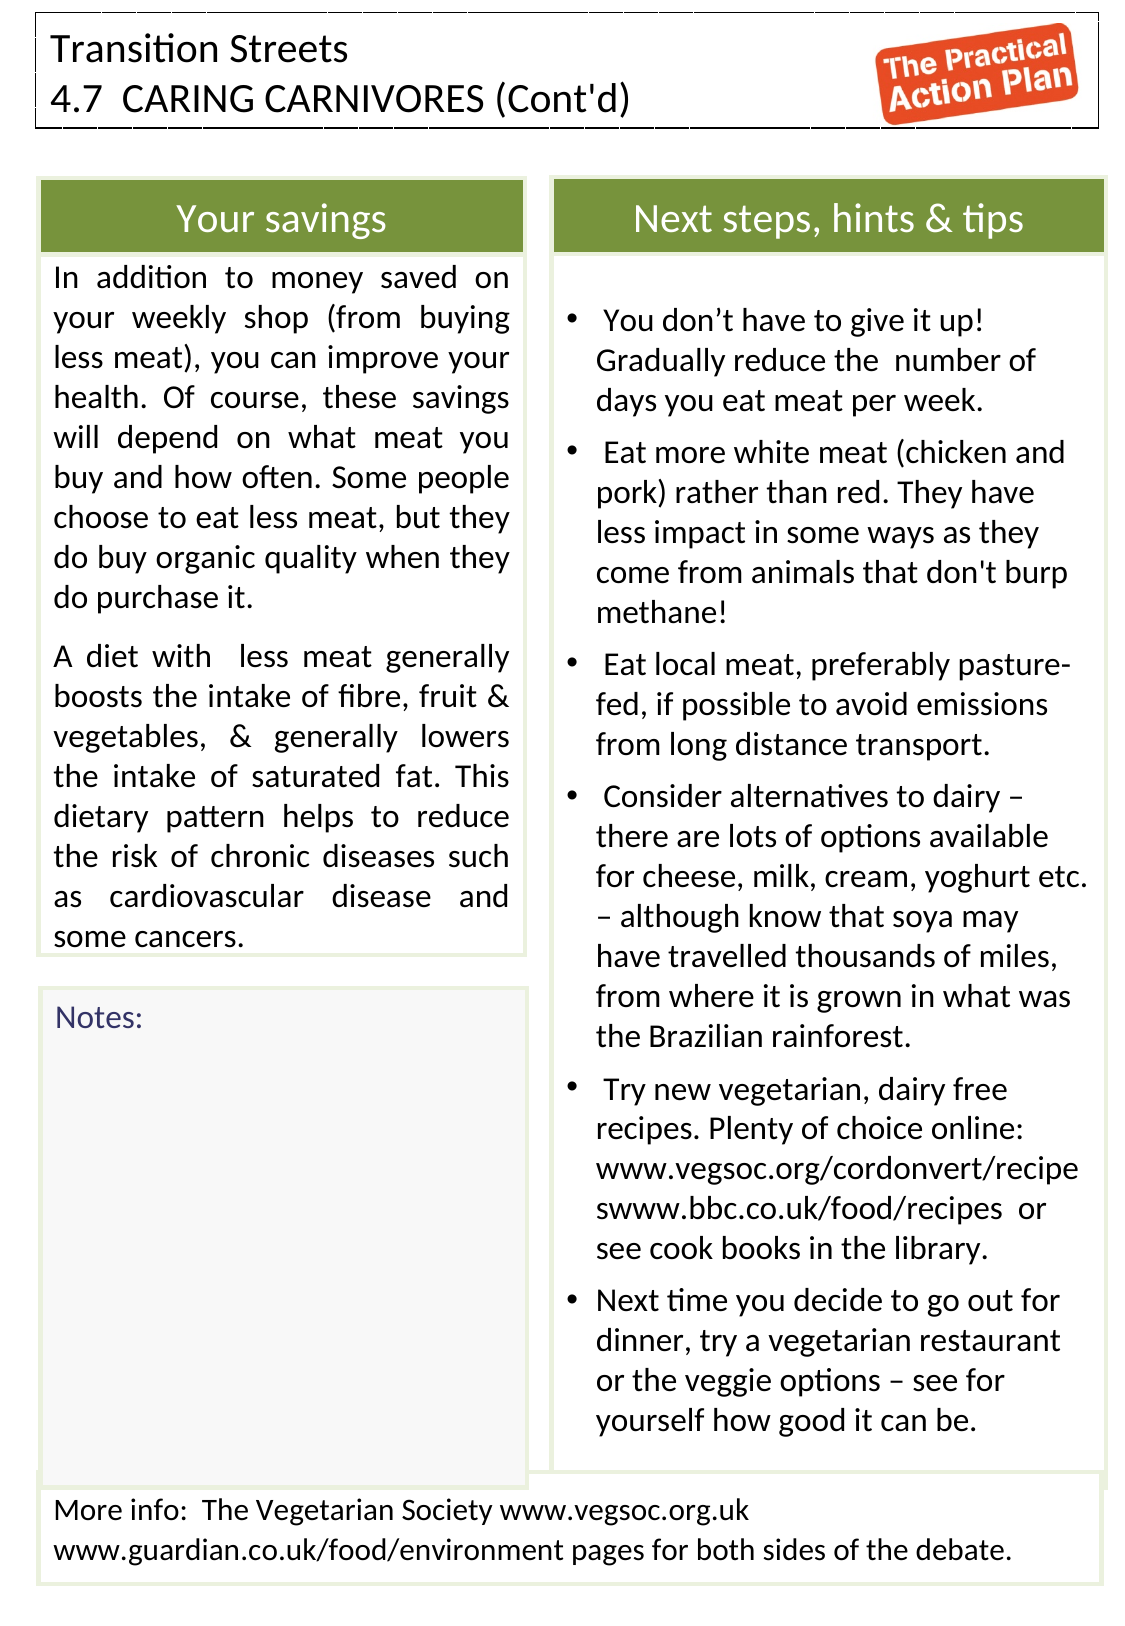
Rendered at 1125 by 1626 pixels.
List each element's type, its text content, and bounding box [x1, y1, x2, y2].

text_box Next steps, hints & tips [551, 177, 1106, 254]
text_box Notes: [40, 987, 527, 1488]
text_box You don’t have to give it up! Gradually reduce the number of days you eat meat per week. Eat more white meat (chicken and pork) rather than red. They have less impact in some ways as they come from animals that don't burp methane! Eat local meat, preferably pasture-fed, if possible to avoid emissions from long distance transport. Consider alternatives to dairy – there are lots of options available for cheese, milk, cream, yoghurt etc. – although know that soya may have travelled thousands of miles, from where it is grown in what was the Brazilian rainforest. Try new vegetarian, dairy free recipes. Plenty of choice online: www.vegsoc.org/cordonvert/recipeswww.bbc.co.uk/food/recipes or see cook books in the library. Next time you decide to go out for dinner, try a vegetarian restaurant or the veggie options – see for yourself how good it can be. [551, 254, 1106, 1488]
text_box In addition to money saved on your weekly shop (from buying less meat), you can improve your health. Of course, these savings will depend on what meat you buy and how often. Some people choose to eat less meat, but they do buy organic quality when they do purchase it. A diet with less meat generally boosts the intake of fibre, fruit & vegetables, & generally lowers the intake of saturated fat. This dietary pattern helps to reduce the risk of chronic diseases such as cardiovascular disease and some cancers. [38, 255, 526, 955]
text_box More info: The Vegetarian Society www.vegsoc.org.uk www.guardian.co.uk/food/environment pages for both sides of the debate. [38, 1472, 1102, 1585]
text_box Transition Streets 4.7 CARING CARNIVORES (Cont'd) [35, 12, 1099, 129]
text_box Your savings [38, 177, 526, 255]
